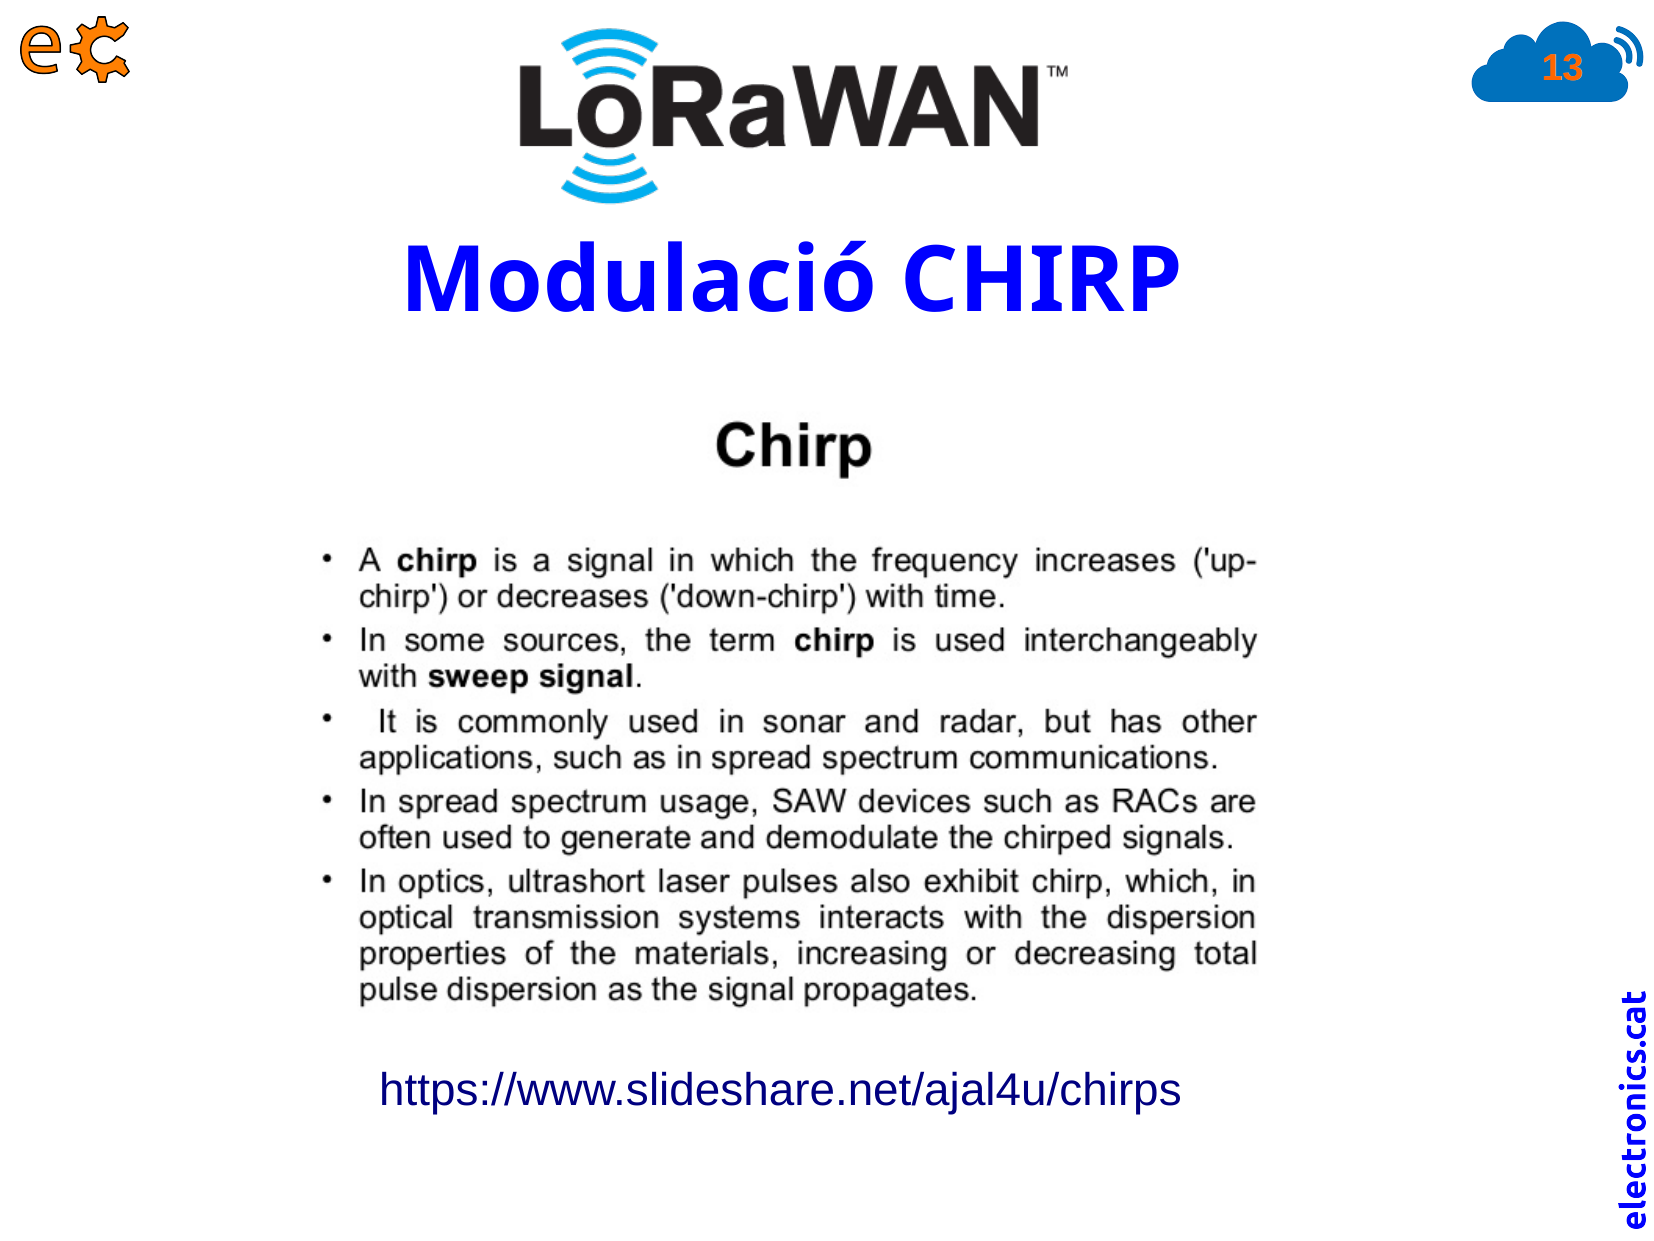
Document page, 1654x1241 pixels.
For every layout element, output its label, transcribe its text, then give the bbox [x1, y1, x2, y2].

picture [1618, 991, 1646, 1056]
picture [405, 0, 1146, 224]
text_box Modulació CHIRP [154, 224, 1453, 328]
picture [1464, 16, 1650, 106]
text_box https://www.slideshare.net/ajal4u/chirps [364, 1056, 1654, 1241]
picture [20, 16, 130, 83]
text_box <número> [1526, 38, 1654, 109]
picture [295, 349, 1293, 1099]
